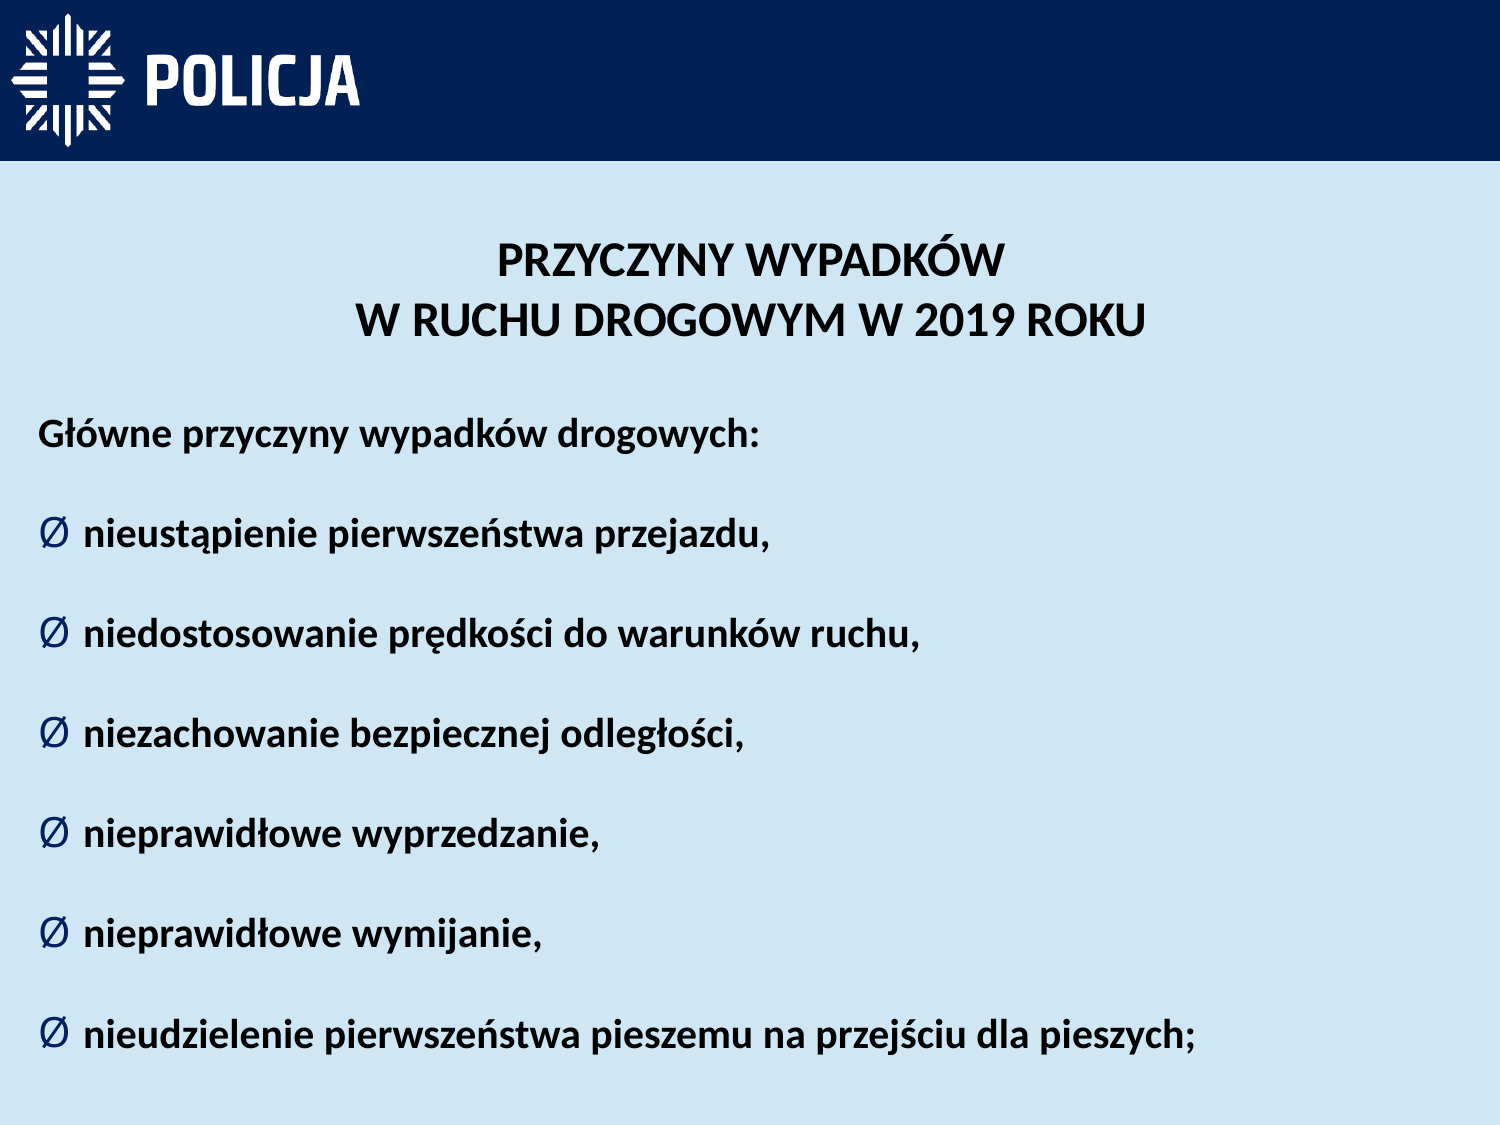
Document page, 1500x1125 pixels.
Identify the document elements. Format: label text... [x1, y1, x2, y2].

picture [0, 0, 360, 161]
text_box [360, 0, 1500, 161]
text_box Główne przyczyny wypadków drogowych: nieustąpienie pierwszeństwa przejazdu, niedostosowanie prędkości do warunków ruchu, niezachowanie bezpiecznej odległości, nieprawidłowe wyprzedzanie, nieprawidłowe wymijanie, nieudzielenie pierwszeństwa pieszemu na przejściu dla pieszych; [23, 398, 1483, 1065]
text_box PRZYCZYNY WYPADKÓW W RUCHU DROGOWYM W 2019 ROKU [76, 231, 1427, 398]
